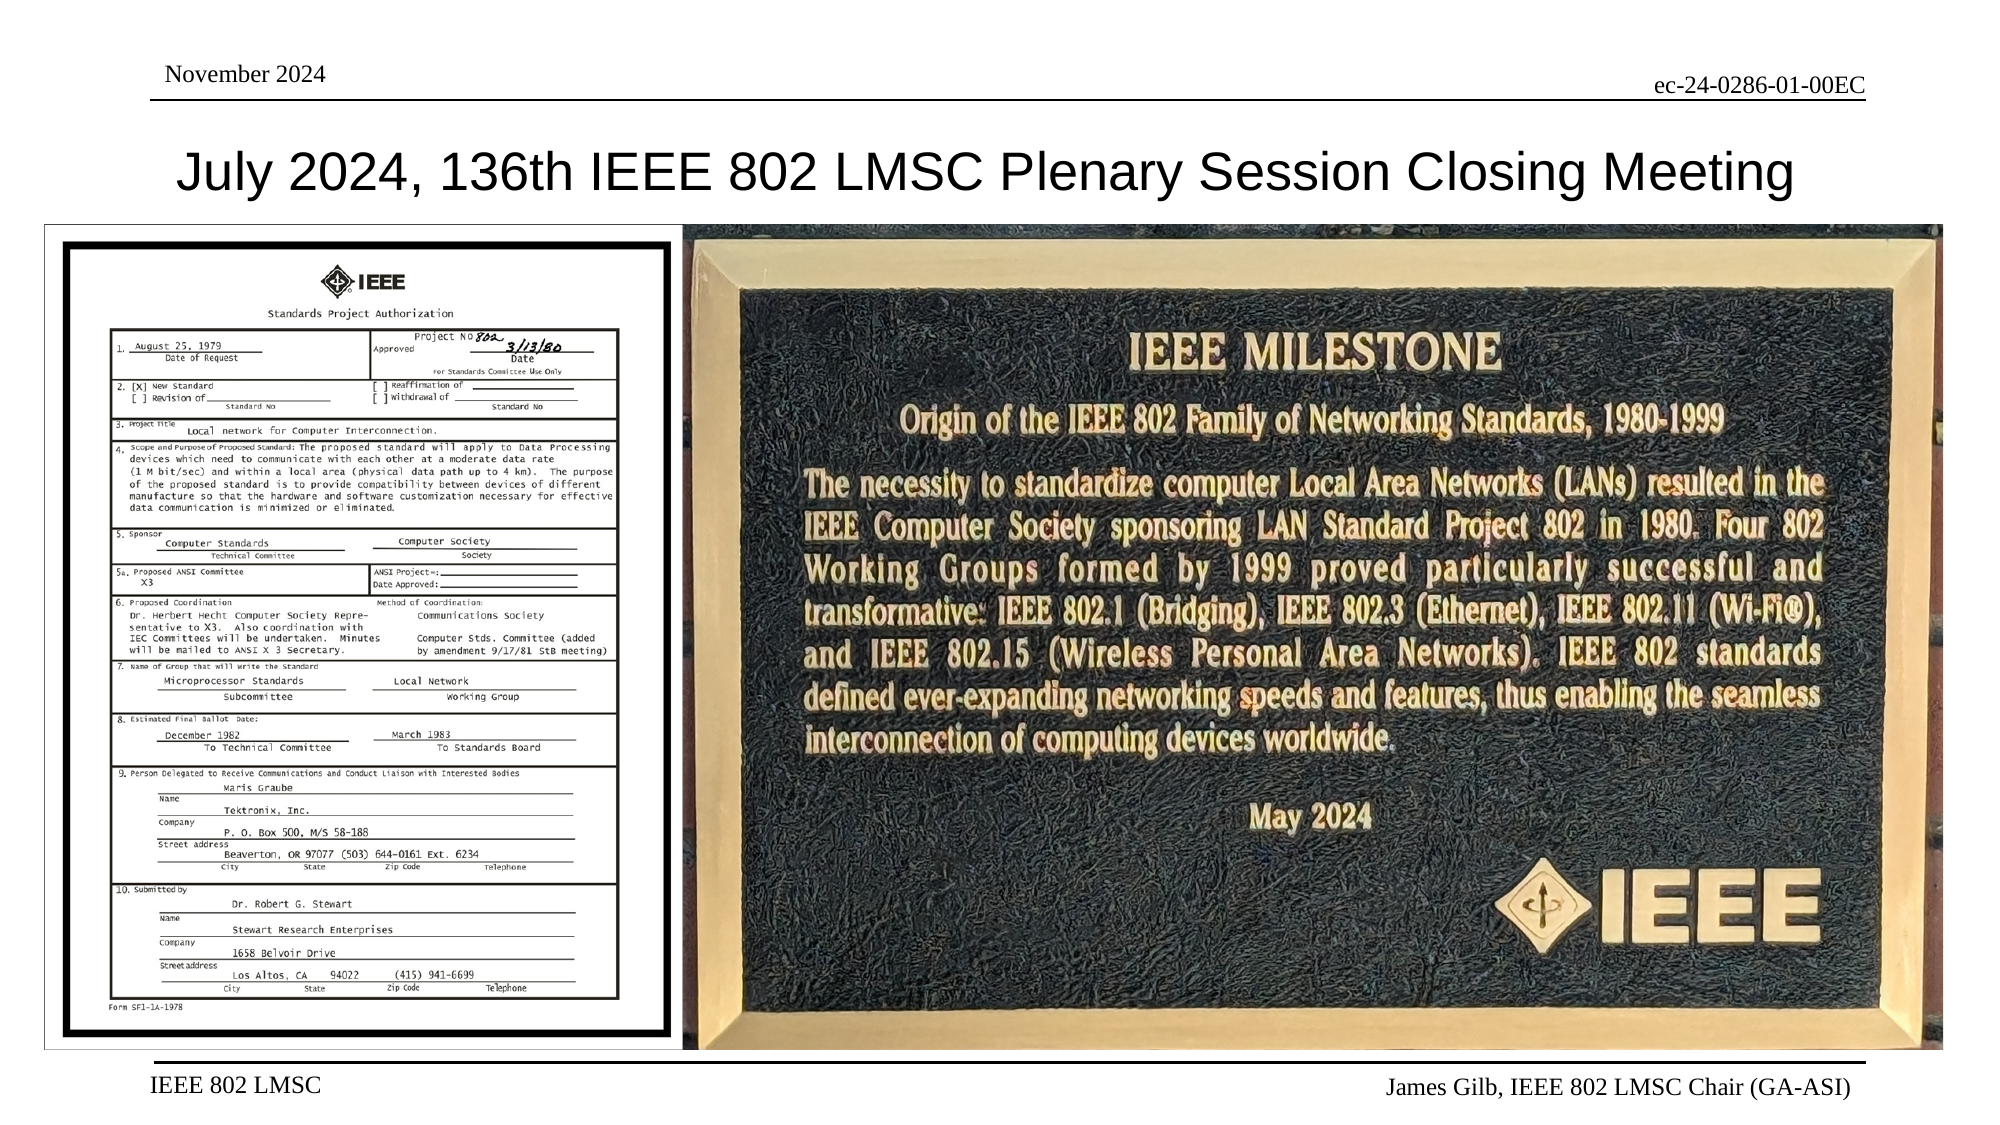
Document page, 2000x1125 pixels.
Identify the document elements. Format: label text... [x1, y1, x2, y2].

picture [44, 224, 1944, 1051]
subtitle July 2024, 136th IEEE 802 LMSC Plenary Session Closing Meeting [112, 112, 1863, 224]
